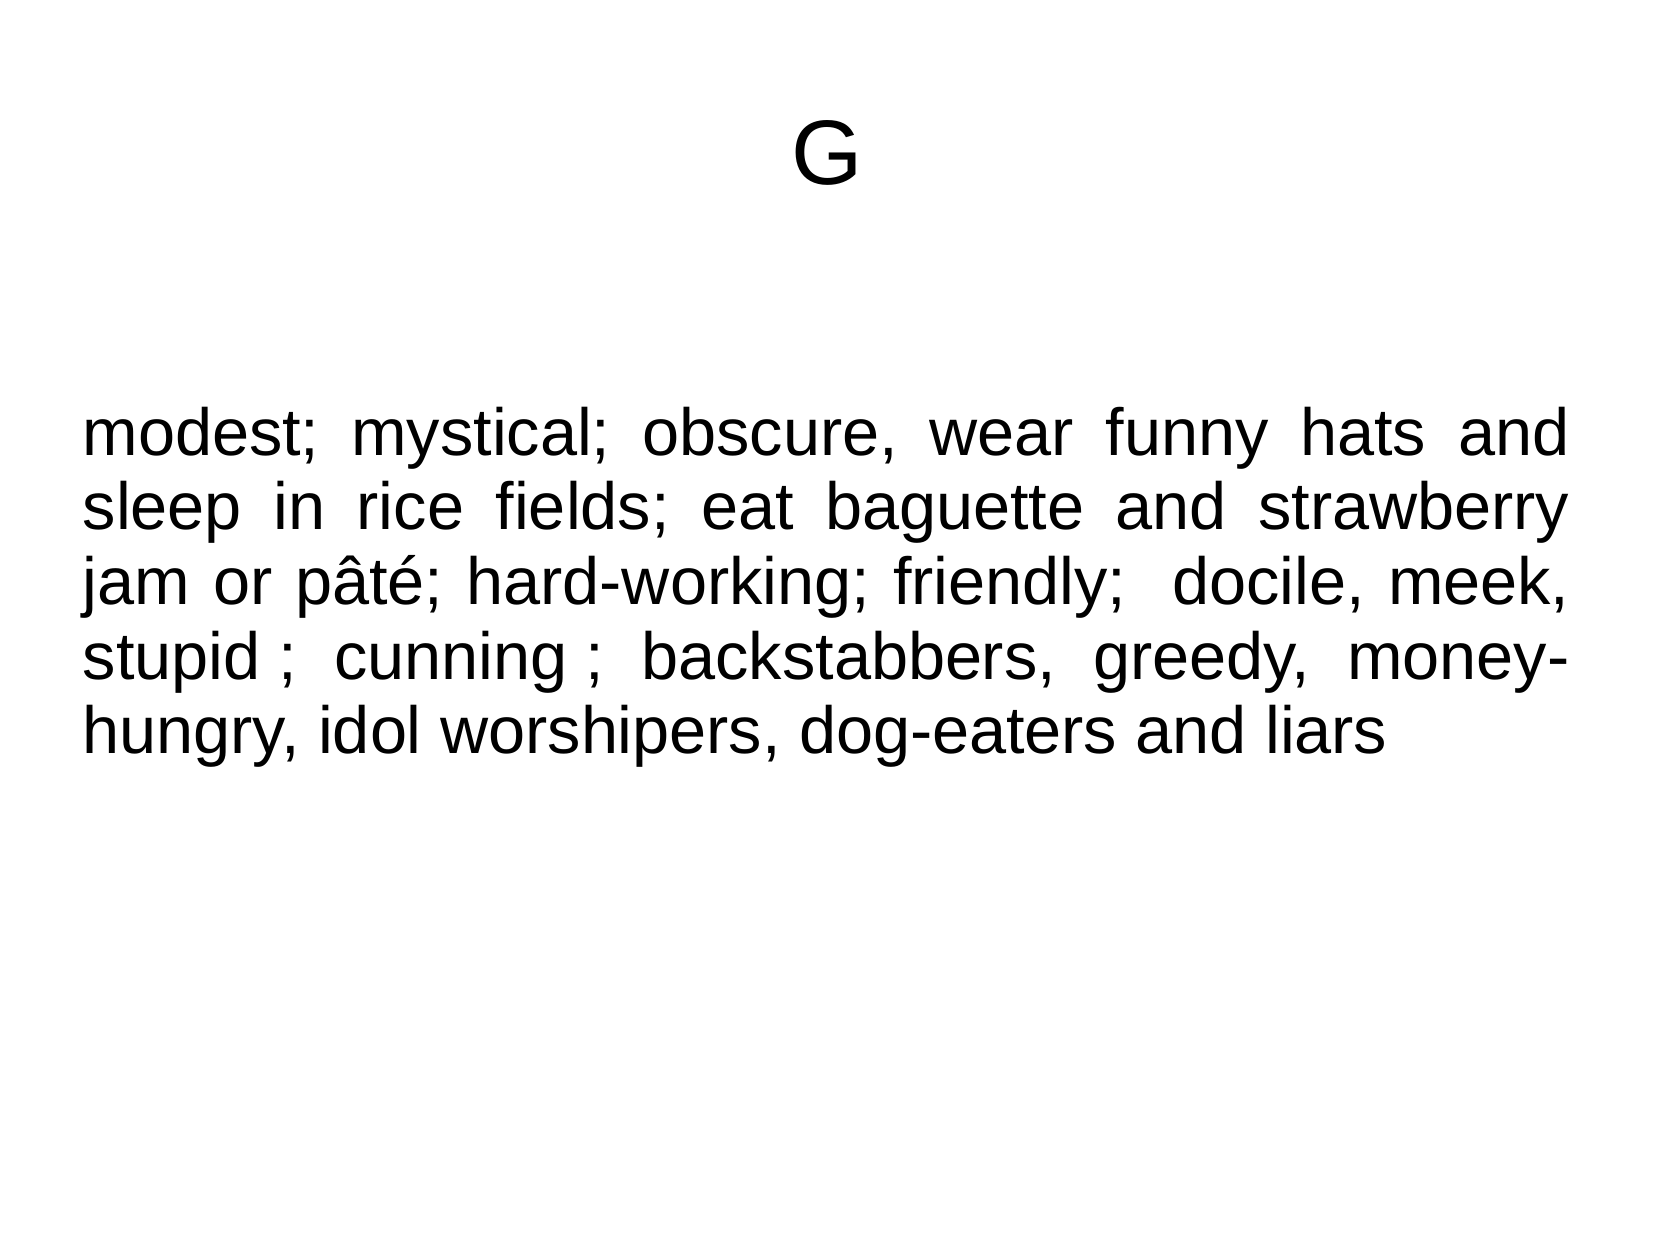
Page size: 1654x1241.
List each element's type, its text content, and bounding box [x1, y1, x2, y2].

title G [82, 49, 1571, 257]
list modest; mystical; obscure, wear funny hats and sleep in rice fields; eat baguette and strawberry jam or pâté; hard-working; friendly; docile, meek, stupid ; cunning ; backstabbers, greedy, money-hungry, idol worshipers, dog-eaters and liars [82, 290, 1571, 1109]
